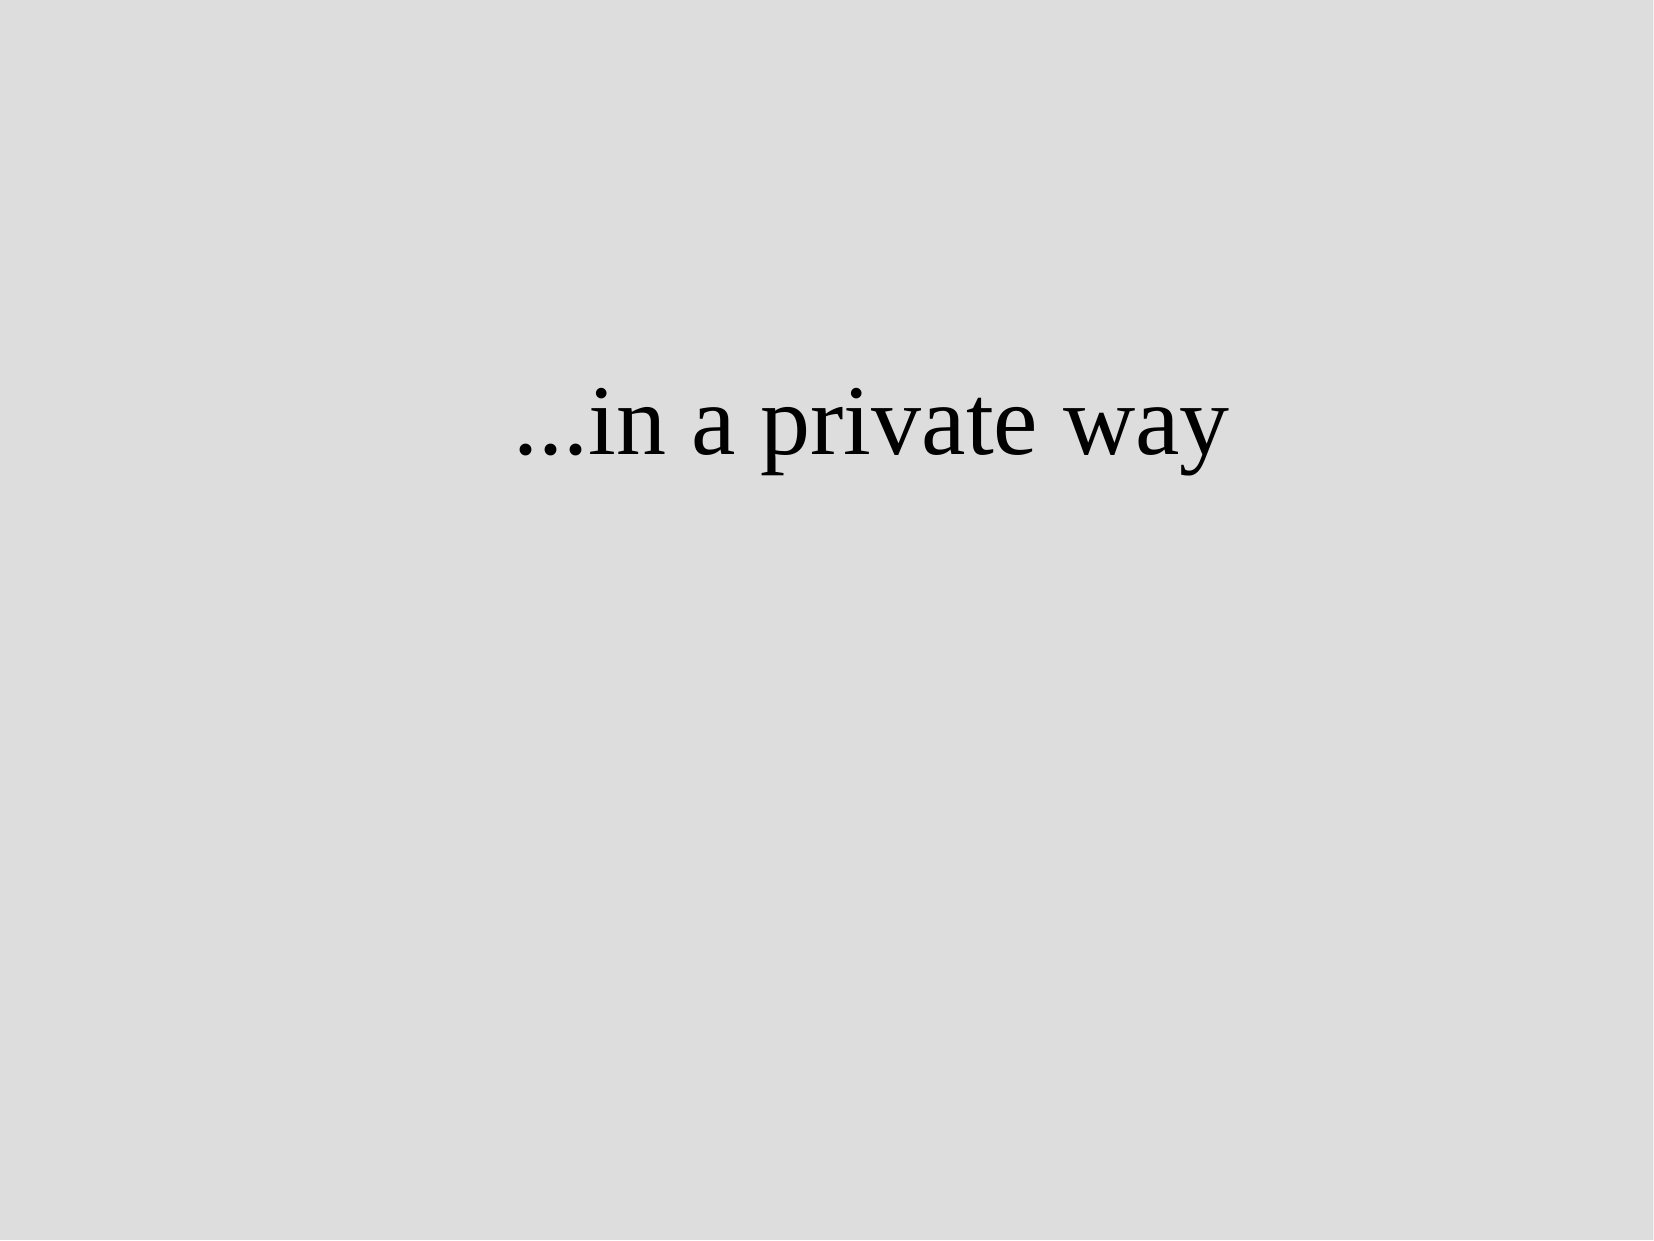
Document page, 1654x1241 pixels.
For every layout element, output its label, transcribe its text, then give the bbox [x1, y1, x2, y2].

text_box ...in a private way [271, 357, 1473, 484]
subtitle [82, 49, 1571, 1010]
